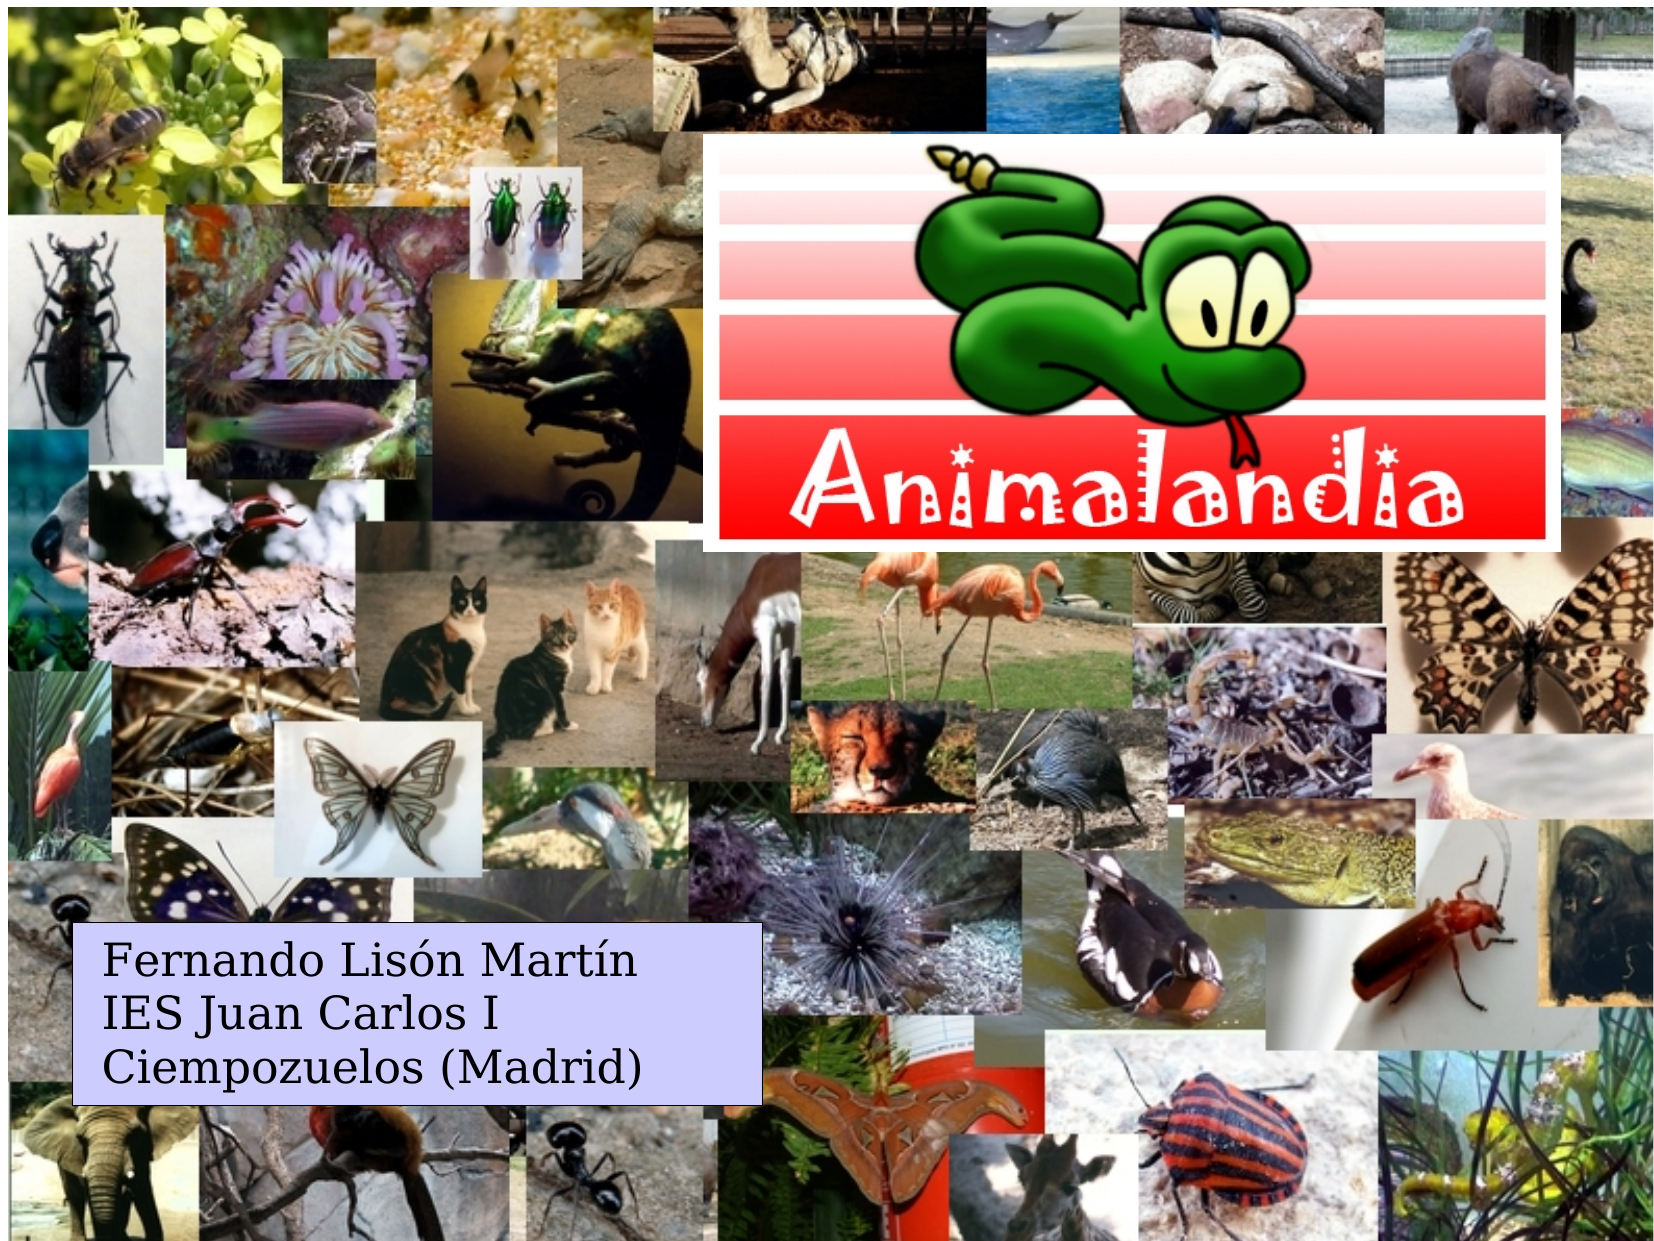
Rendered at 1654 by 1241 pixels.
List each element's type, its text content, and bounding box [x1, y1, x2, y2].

picture [8, 7, 1654, 1241]
text_box Fernando Lisón Martín IES Juan Carlos I Ciempozuelos (Madrid) [72, 922, 717, 1106]
